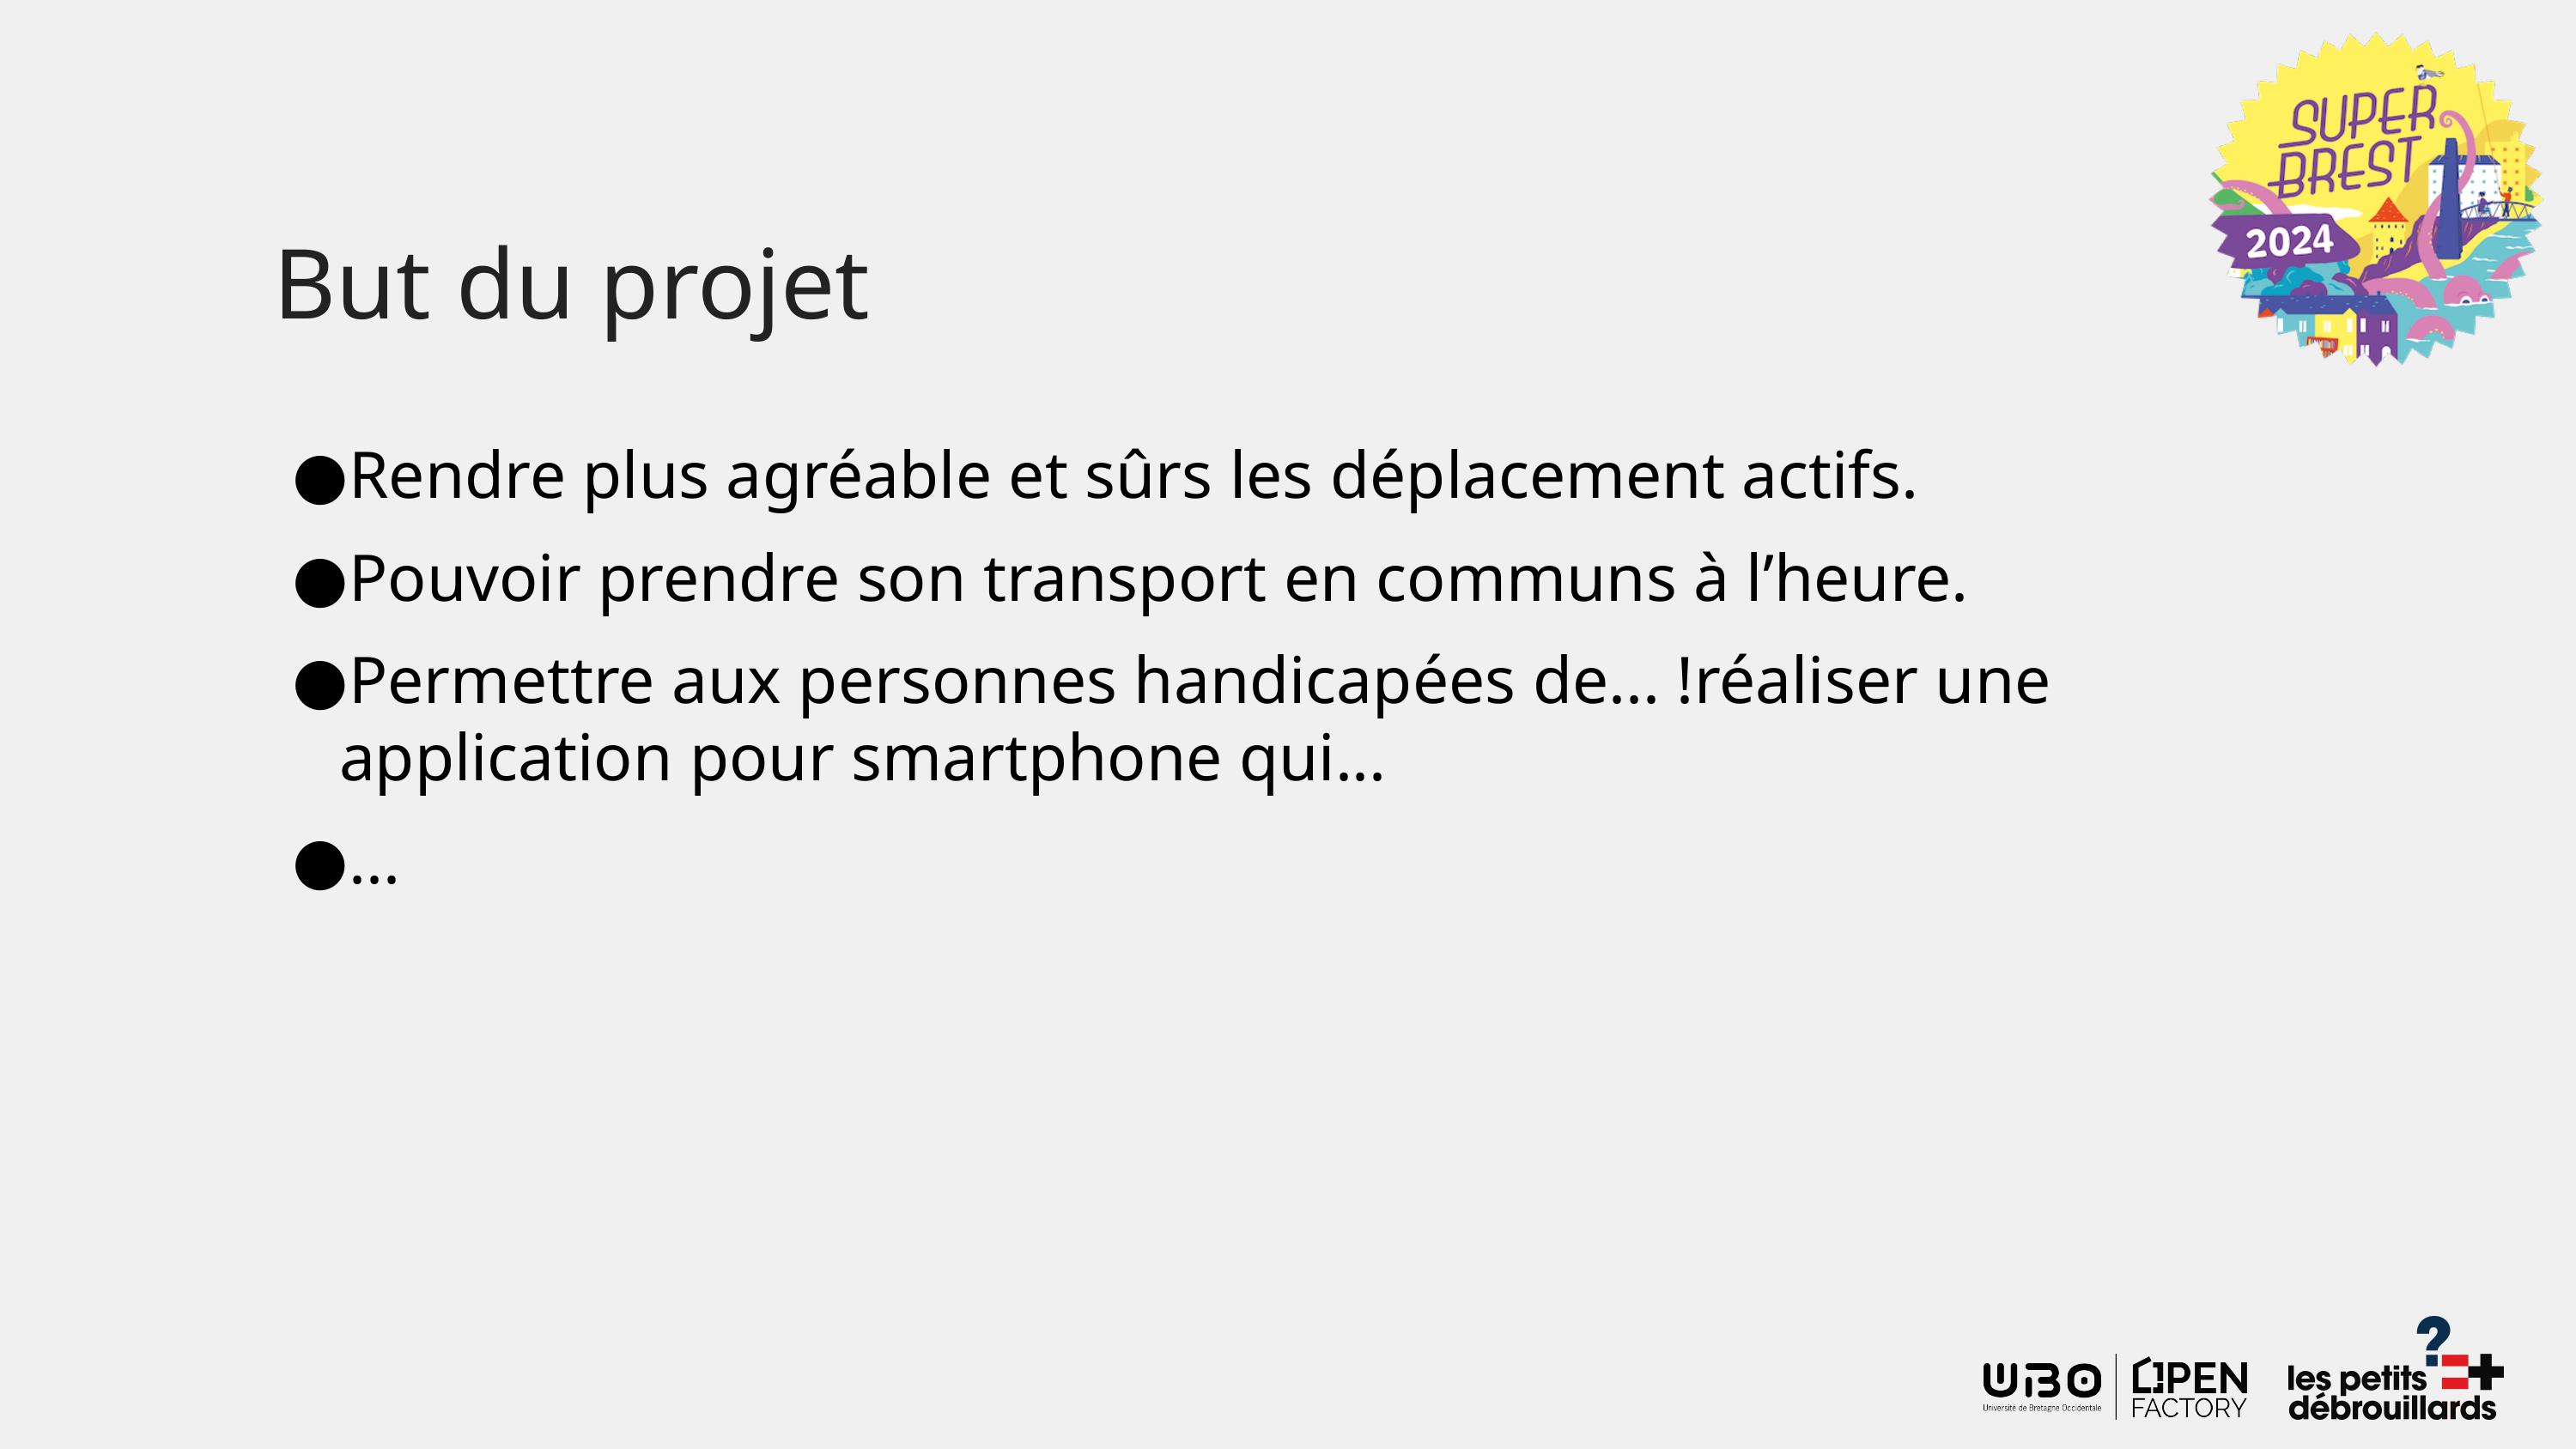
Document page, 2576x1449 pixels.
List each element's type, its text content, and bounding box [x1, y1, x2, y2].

title But du projet [273, 217, 1741, 434]
picture [1984, 1354, 2247, 1420]
list Rendre plus agréable et sûrs les déplacement actifs. Pouvoir prendre son transport en communs à l’heure. Permettre aux personnes handicapées de... !réaliser une application pour smartphone qui... ... [275, 433, 2188, 1122]
picture [2176, 0, 2576, 400]
picture [2288, 1316, 2504, 1420]
